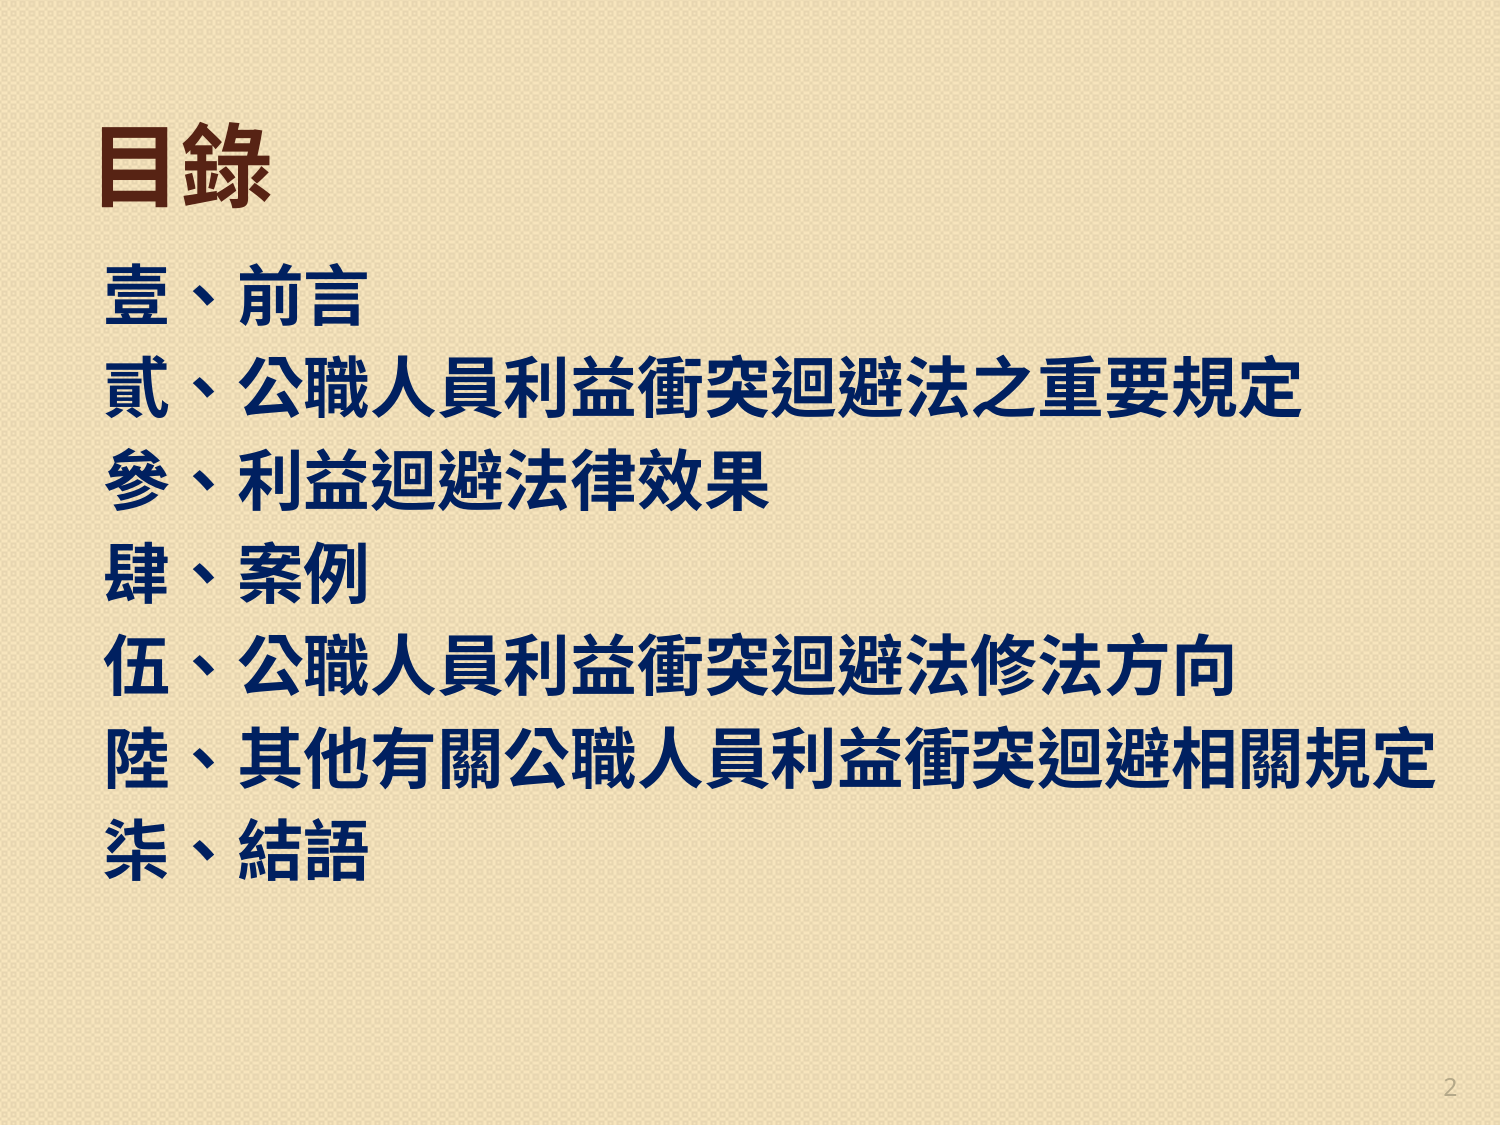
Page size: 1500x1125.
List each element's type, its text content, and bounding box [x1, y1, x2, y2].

list 壹、前言 貳、公職人員利益衝突迴避法之重要規定 參、利益迴避法律效果 肆、案例 伍、公職人員利益衝突迴避法修法方向 陸、其他有關公職人員利益衝突迴避相關規定 柒、結語 [75, 246, 1471, 1005]
slide_number <編號> [1413, 1034, 1488, 1113]
title 目錄 [75, 35, 700, 227]
picture [0, 0, 1500, 1125]
